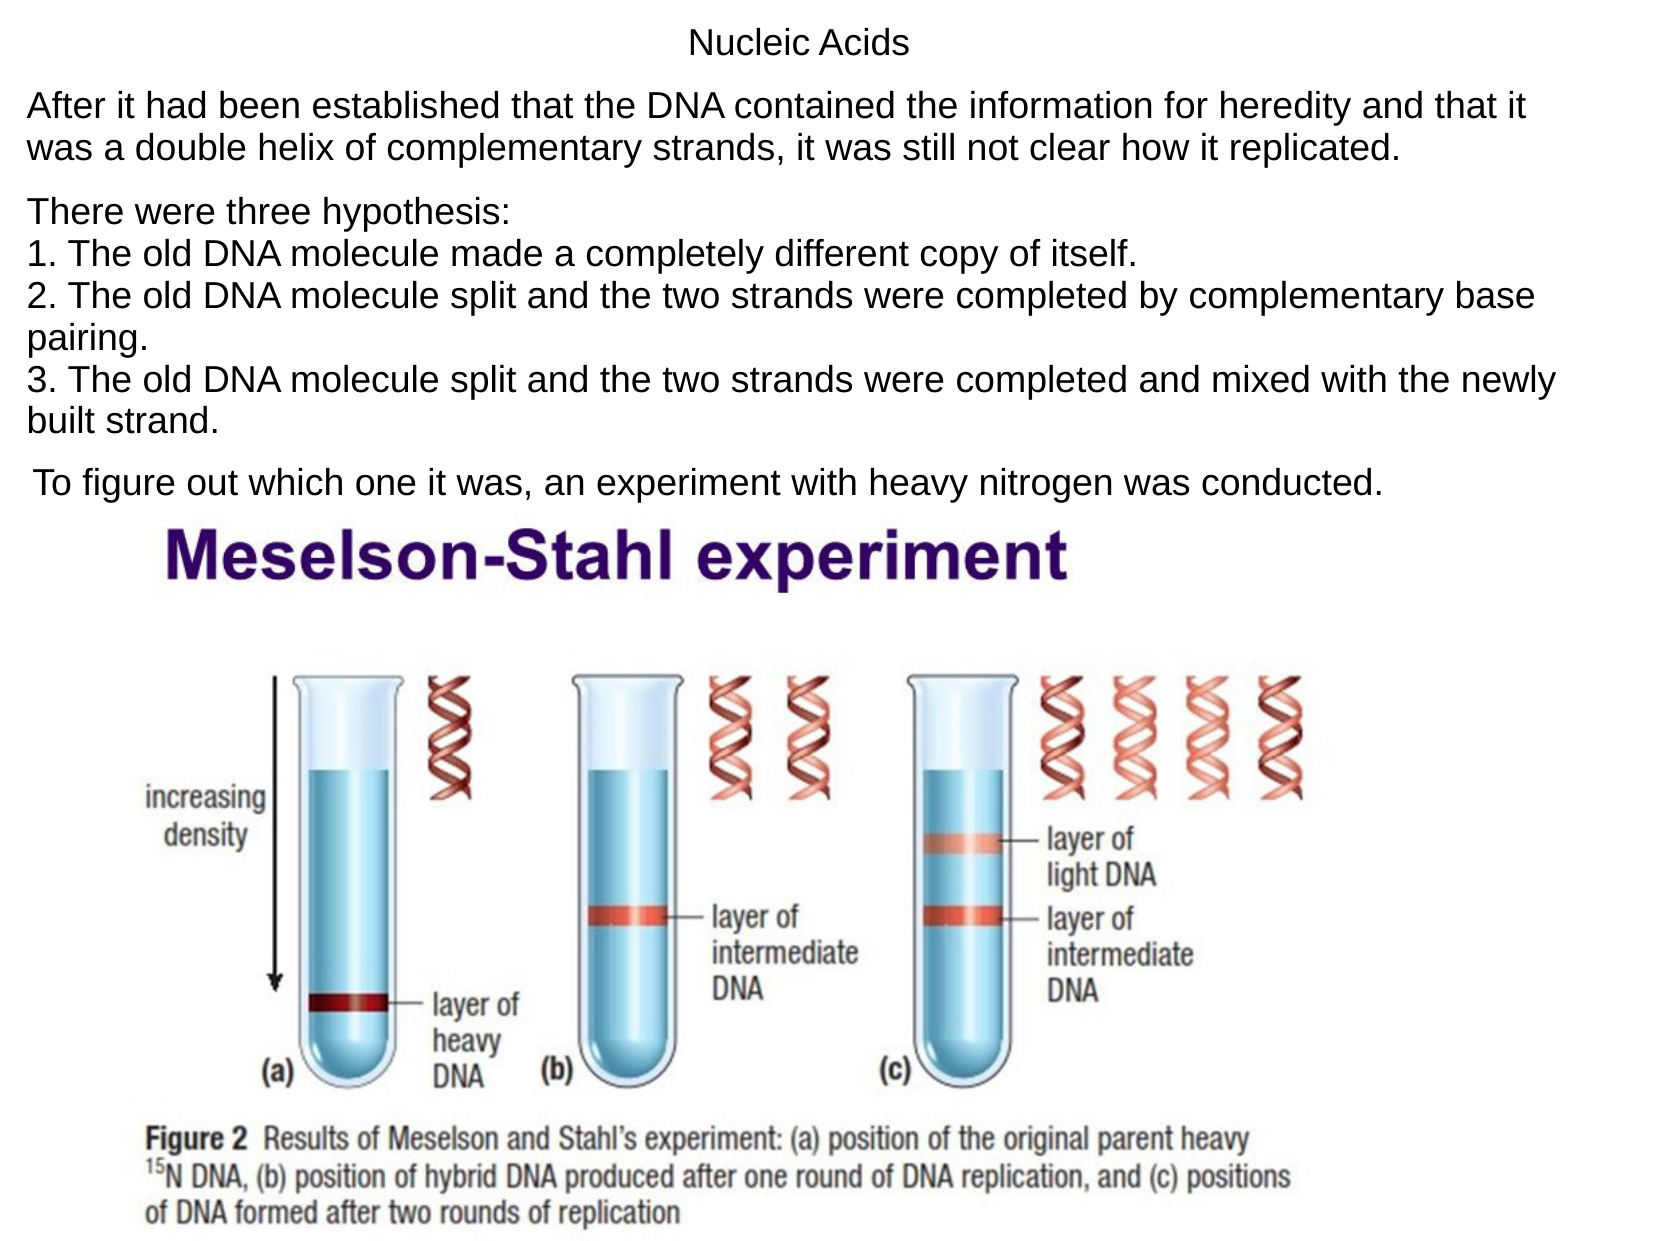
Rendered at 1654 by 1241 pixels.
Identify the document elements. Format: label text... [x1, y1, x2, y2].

text_box After it had been established that the DNA contained the information for heredity and that it was a double helix of complementary strands, it was still not clear how it replicated. [11, 76, 1607, 218]
text_box To figure out which one it was, an experiment with heavy nitrogen was conducted. [17, 453, 1595, 721]
text_box Nucleic Acids [673, 14, 1654, 71]
text_box There were three hypothesis: 1. The old DNA molecule made a completely different copy of itself. 2. The old DNA molecule split and the two strands were completed by complementary base pairing. 3. The old DNA molecule split and the two strands were completed and mixed with the newly built strand. [11, 182, 1595, 450]
picture [118, 507, 1335, 1241]
